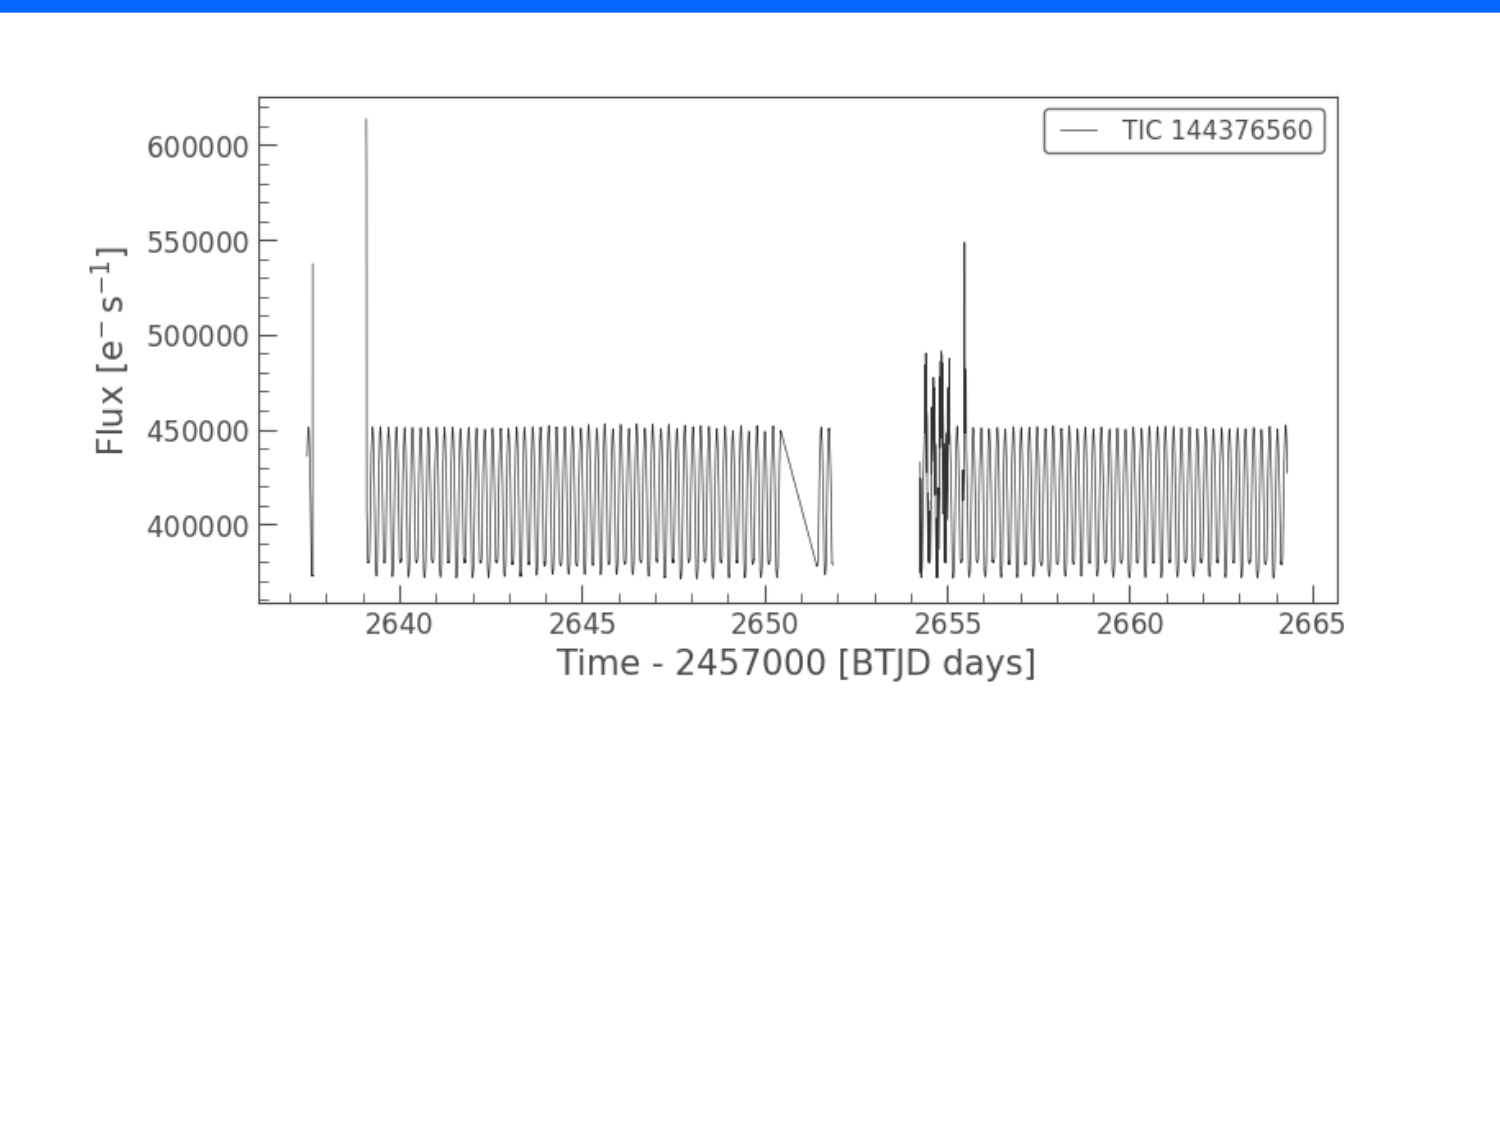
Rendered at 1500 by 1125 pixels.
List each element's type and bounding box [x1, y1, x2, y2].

picture [75, 74, 1362, 713]
